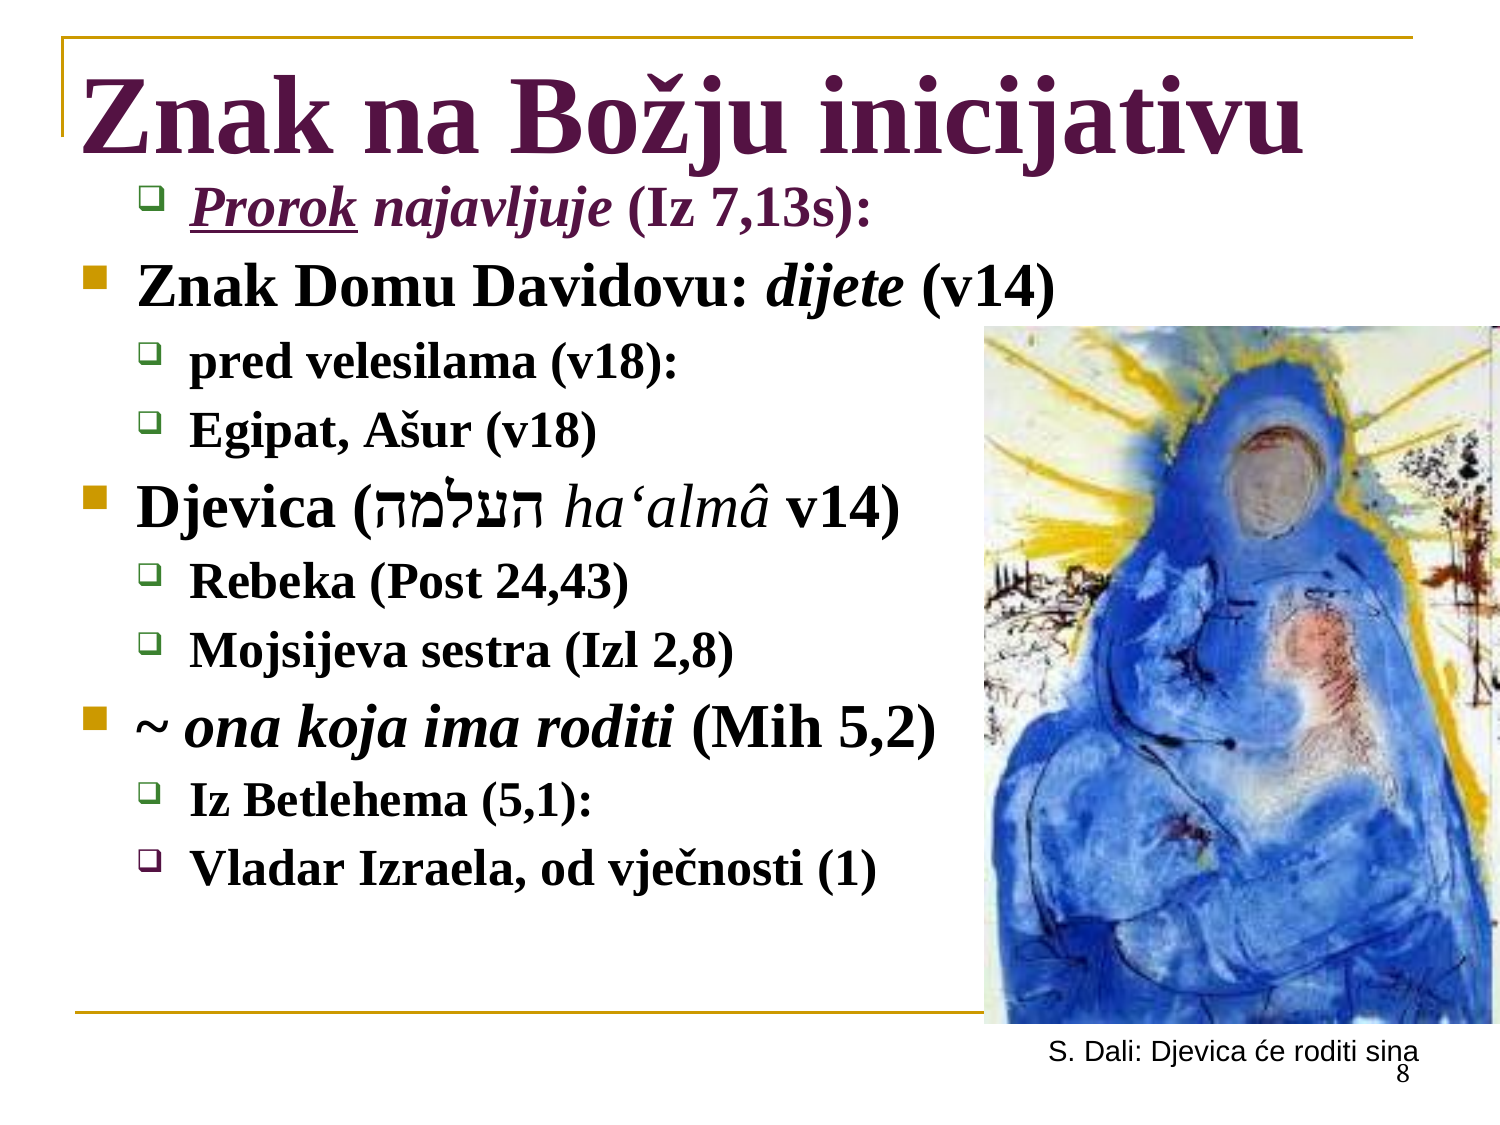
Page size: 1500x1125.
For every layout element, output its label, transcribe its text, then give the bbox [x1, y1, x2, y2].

picture [984, 326, 1500, 1024]
text_box <number> [1074, 1075, 1426, 1100]
title Znak na Božju inicijativu [63, 33, 1414, 221]
list Prorok najavljuje (Iz 7,13s): Znak Domu Davidovu: dijete (v14) pred velesilama (v18): Egipat, Ašur (v18) Djevica (העלמה ha‘almâ v14) Rebeka (Post 24,43) Mojsijeva sestra (Izl 2,8) ~ ona koja ima roditi (Mih 5,2) Iz Betlehema (5,1): Vladar Izraela, od vječnosti (1) [64, 160, 1294, 1012]
text_box S. Dali: Djevica će roditi sina [1033, 1024, 1453, 1075]
